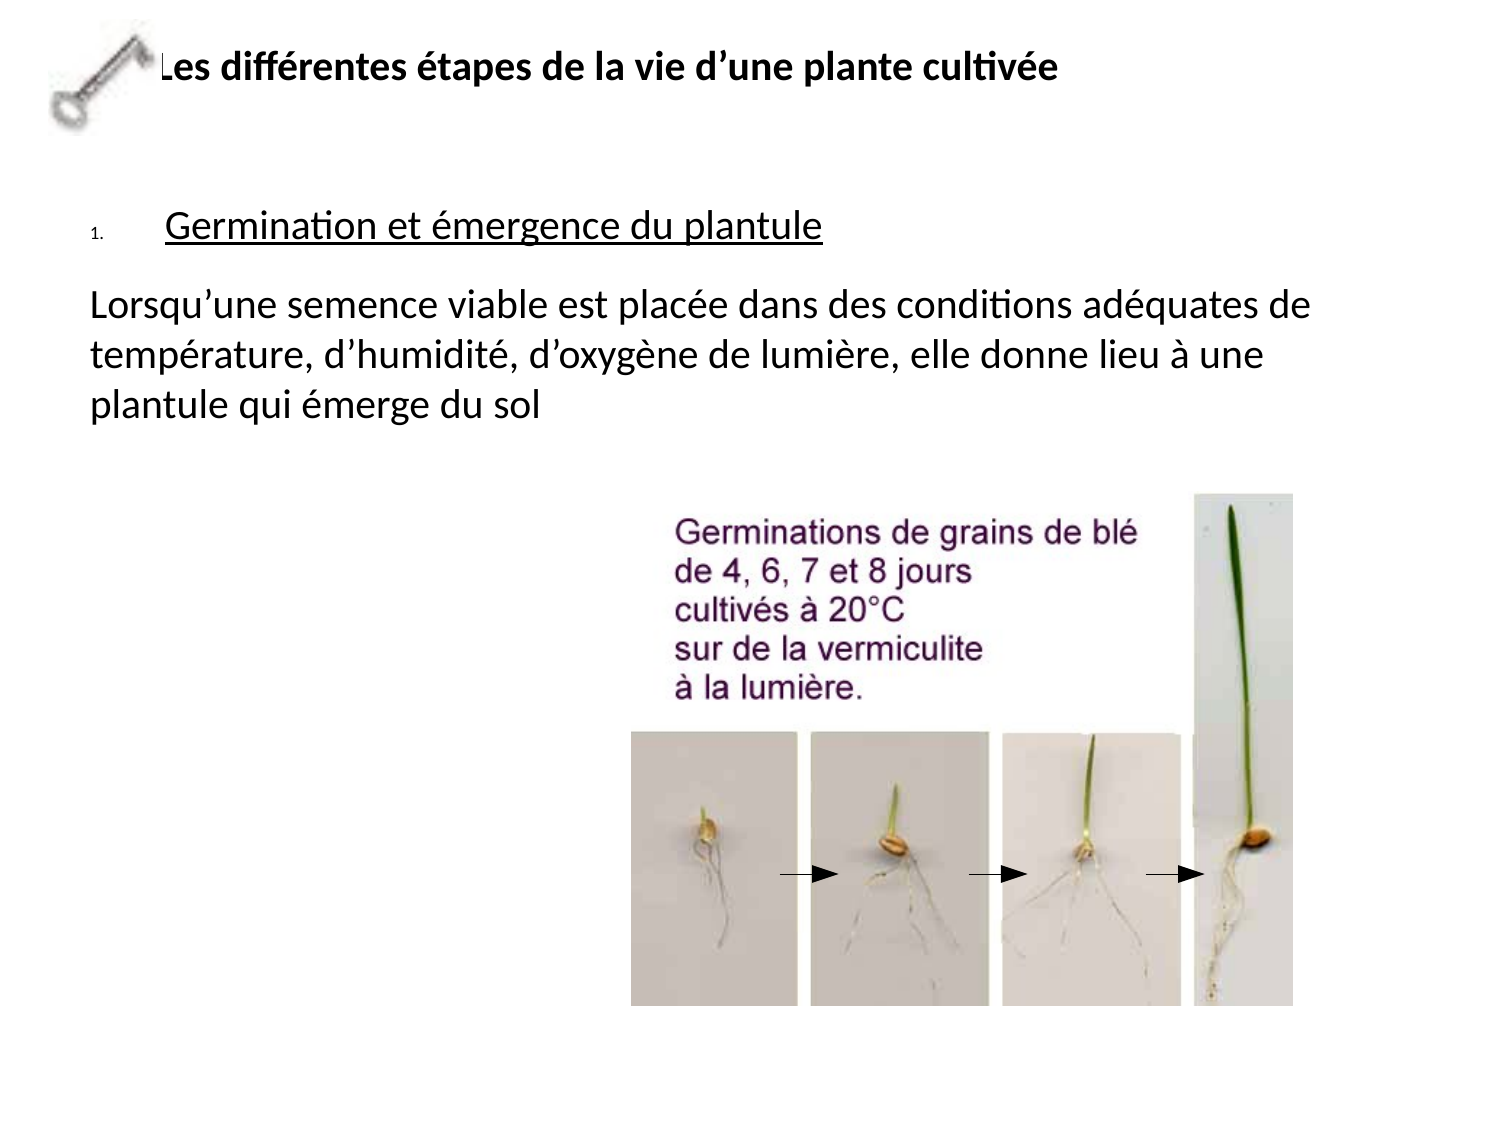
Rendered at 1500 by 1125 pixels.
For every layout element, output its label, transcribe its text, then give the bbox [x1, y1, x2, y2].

picture [48, 19, 162, 136]
picture [631, 491, 1293, 1006]
list Les différentes étapes de la vie d’une plante cultivée Germination et émergence du plantule Lorsqu’une semence viable est placée dans des conditions adéquates de température, d’humidité, d’oxygène de lumière, elle donne lieu à une plantule qui émerge du sol [75, 30, 1425, 1005]
